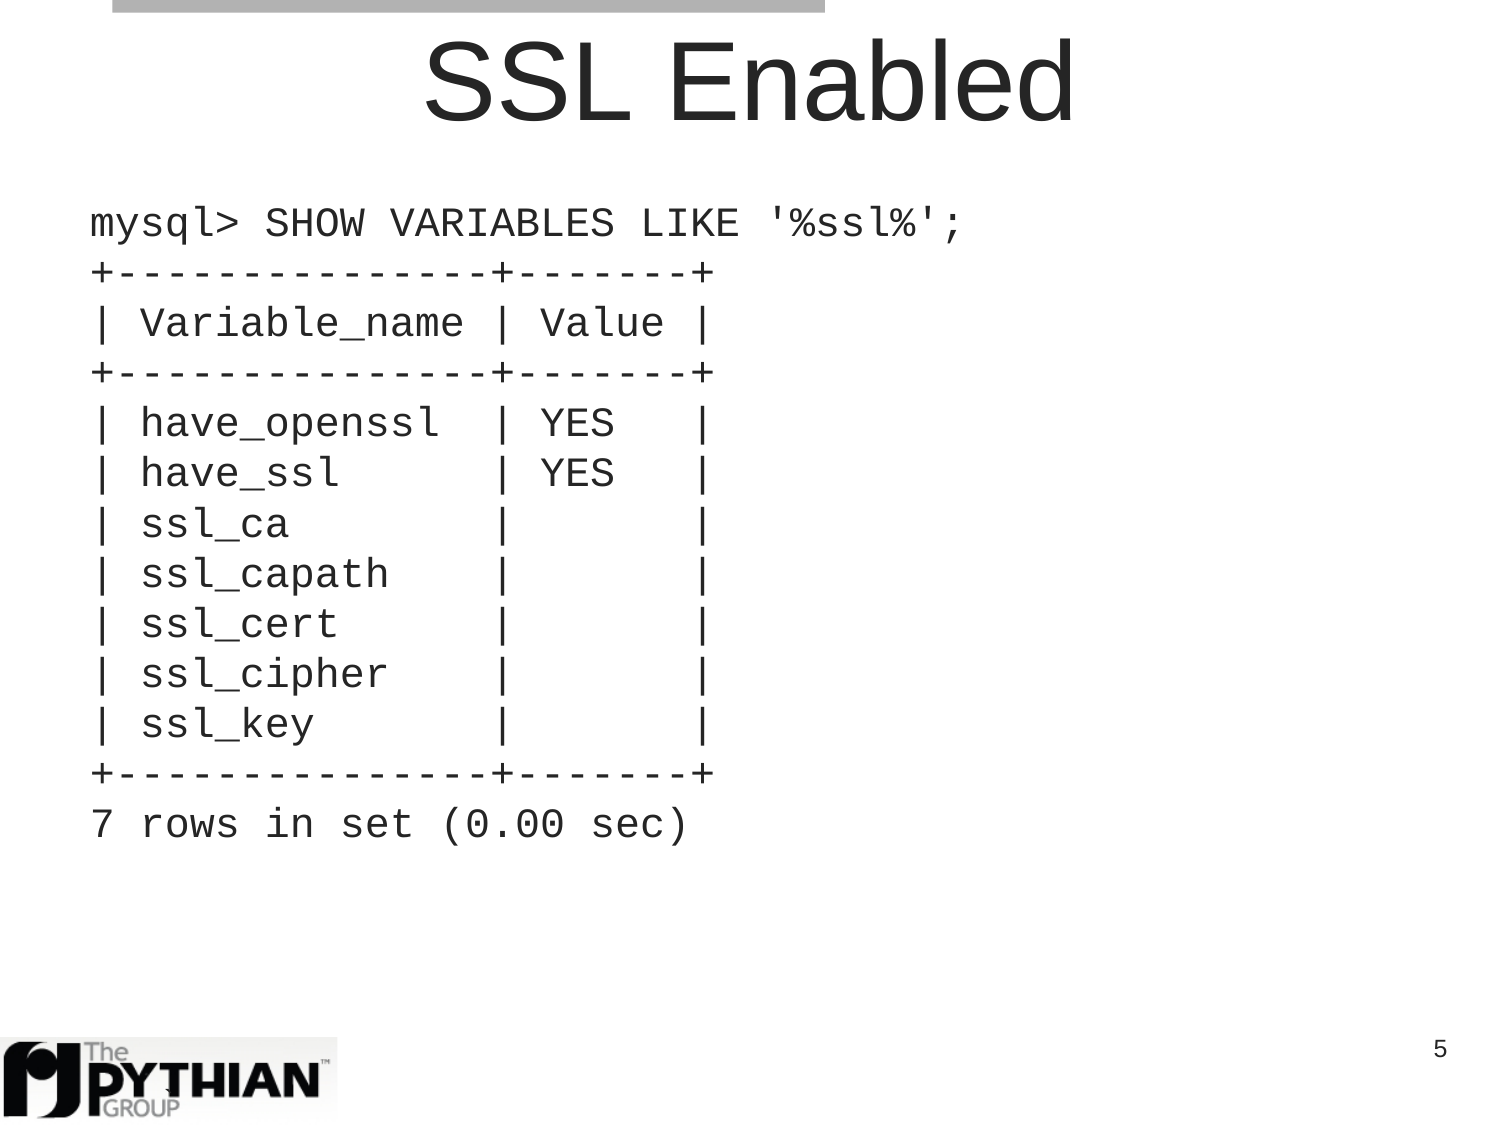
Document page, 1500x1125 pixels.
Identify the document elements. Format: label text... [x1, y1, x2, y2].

picture [0, 1037, 338, 1125]
text_box mysql> SHOW VARIABLES LIKE '%ssl%'; +---------------+-------+ | Variable_name | Value | +---------------+-------+ | have_openssl | YES | | have_ssl | YES | | ssl_ca | | | ssl_capath | | | ssl_cert | | | ssl_cipher | | | ssl_key | | +---------------+-------+ 7 rows in set (0.00 sec) [75, 187, 1500, 1013]
text_box <number> [1112, 1024, 1463, 1103]
text_box SSL Enabled [0, 0, 1500, 151]
